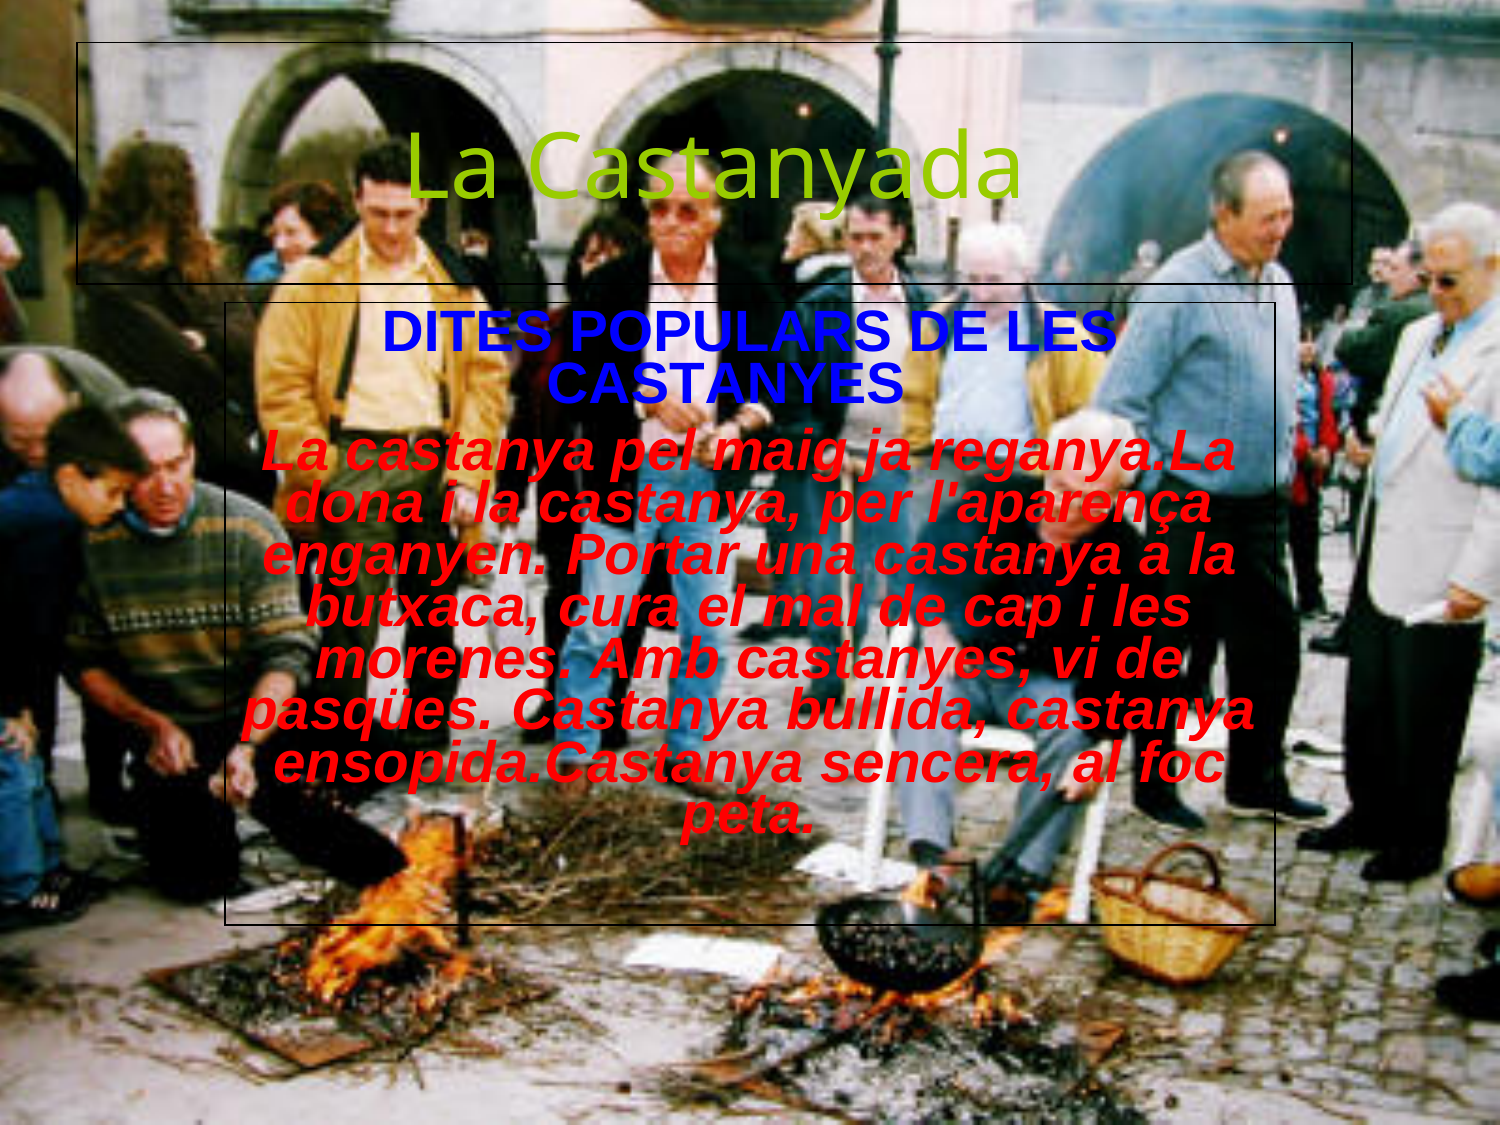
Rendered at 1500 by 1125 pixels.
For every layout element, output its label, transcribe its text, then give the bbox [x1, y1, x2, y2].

title La Castanyada [76, 42, 1352, 284]
subtitle DITES POPULARS DE LES CASTANYES La castanya pel maig ja reganya.La dona i la castanya, per l'aparença enganyen. Portar una castanya a la butxaca, cura el mal de cap i les morenes. Amb castanyes, vi de pasqües. Castanya bullida, castanya ensopida.Castanya sencera, al foc peta. [225, 302, 1276, 925]
picture [0, 0, 1500, 1125]
